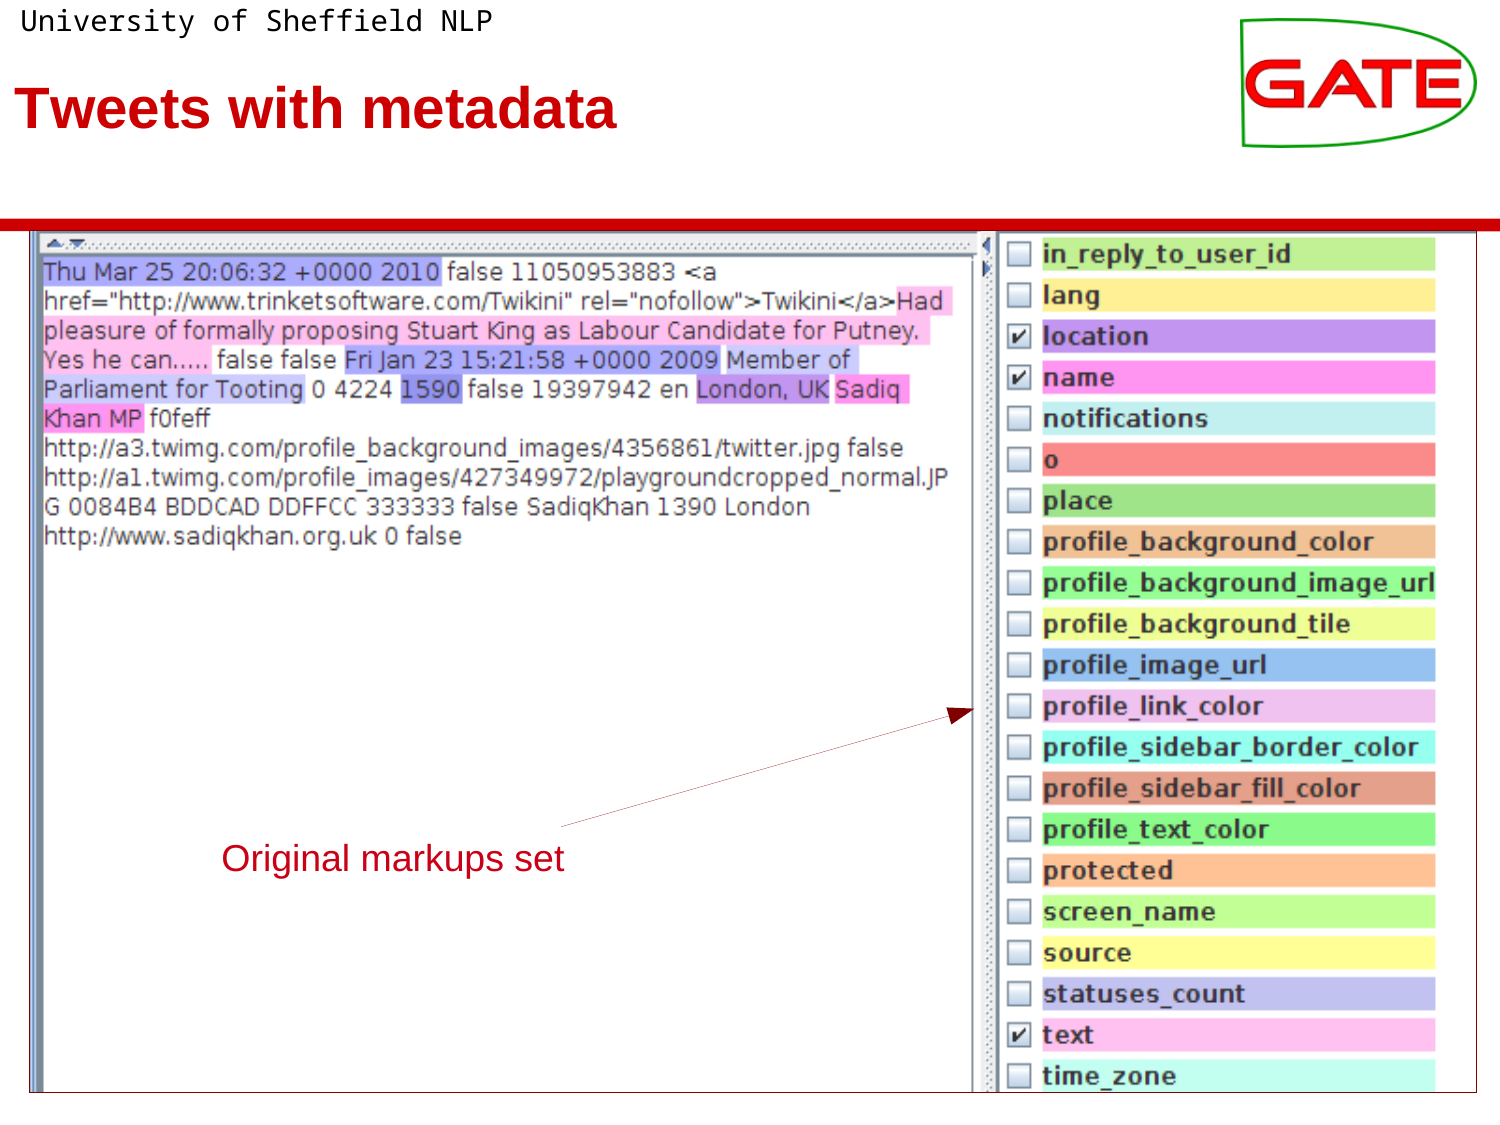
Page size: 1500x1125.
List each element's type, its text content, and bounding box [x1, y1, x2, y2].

picture [29, 230, 1477, 1093]
title Tweets with metadata [0, 4, 1239, 213]
text_box Original markups set [206, 826, 580, 887]
picture [1240, 18, 1477, 148]
